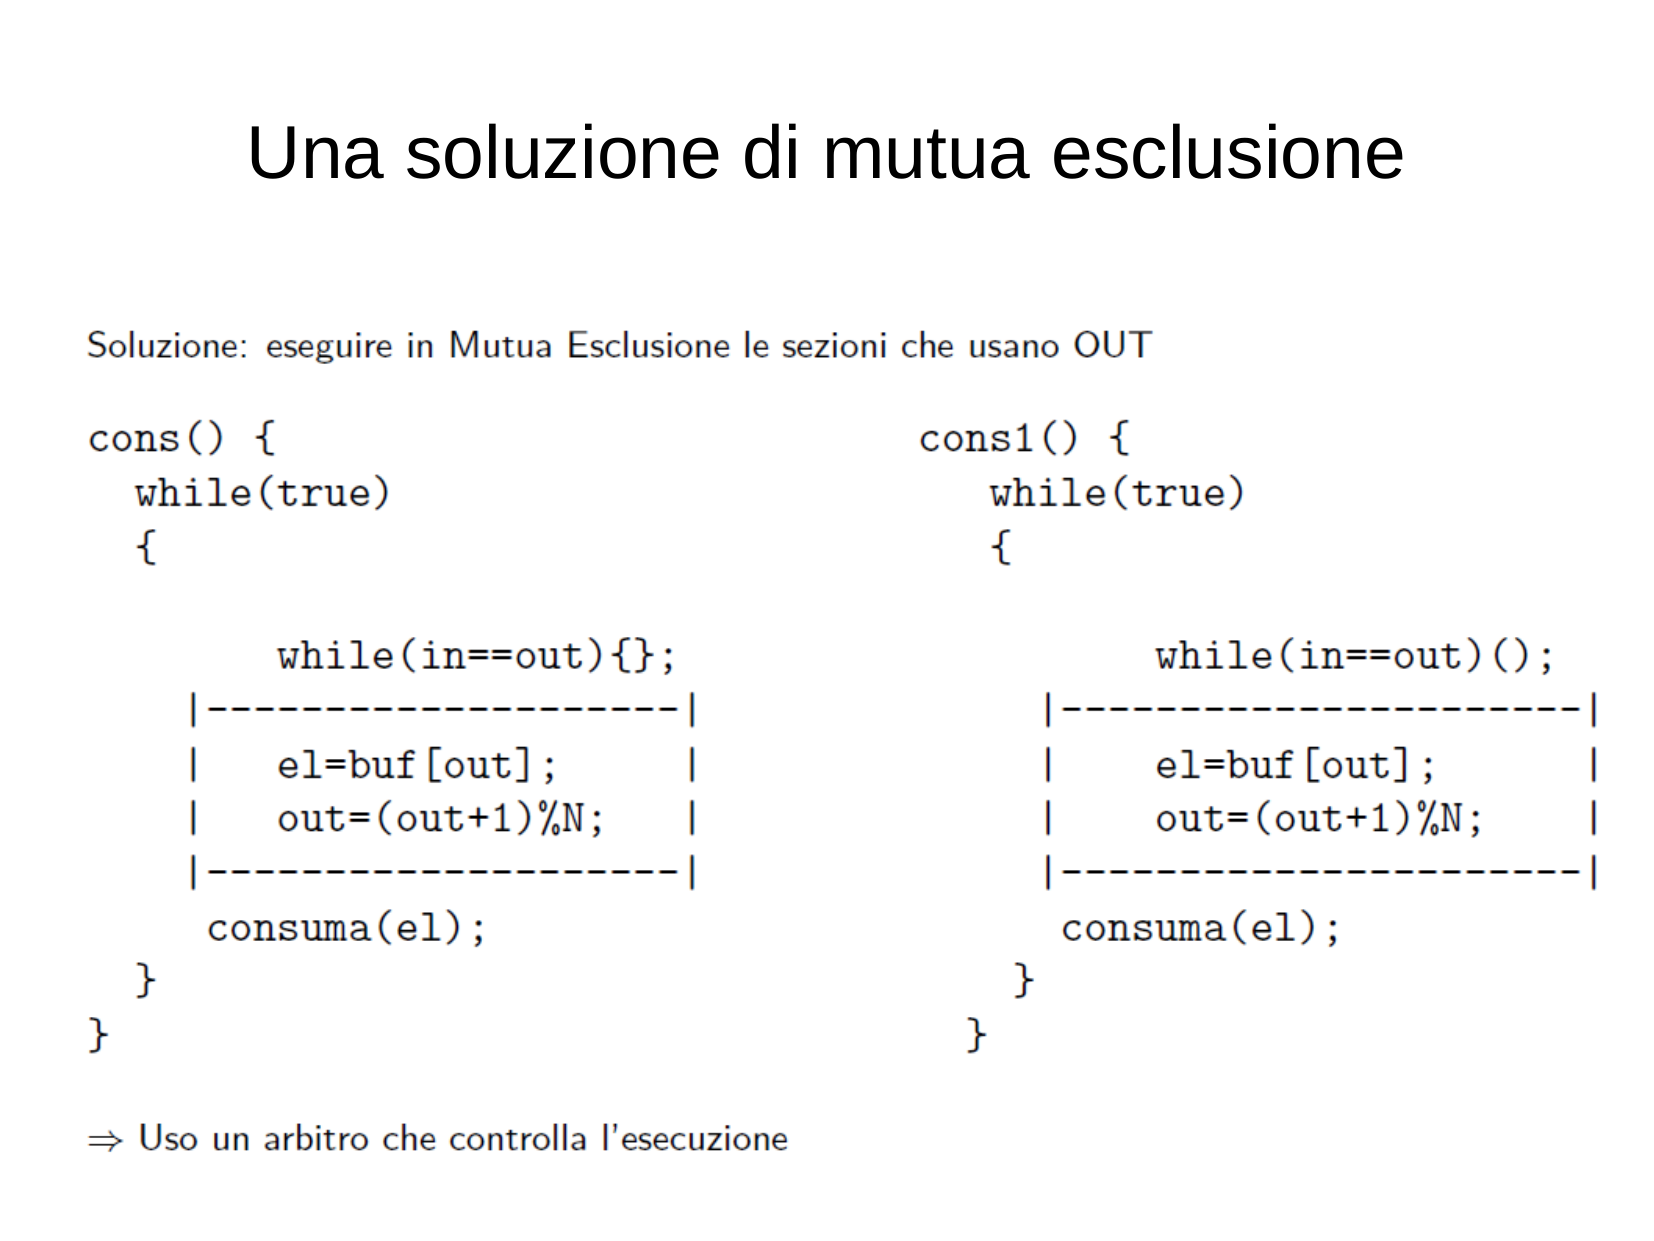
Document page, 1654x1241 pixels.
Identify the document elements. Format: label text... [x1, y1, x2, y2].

picture [52, 292, 1600, 1199]
title Una soluzione di mutua esclusione [82, 49, 1571, 257]
